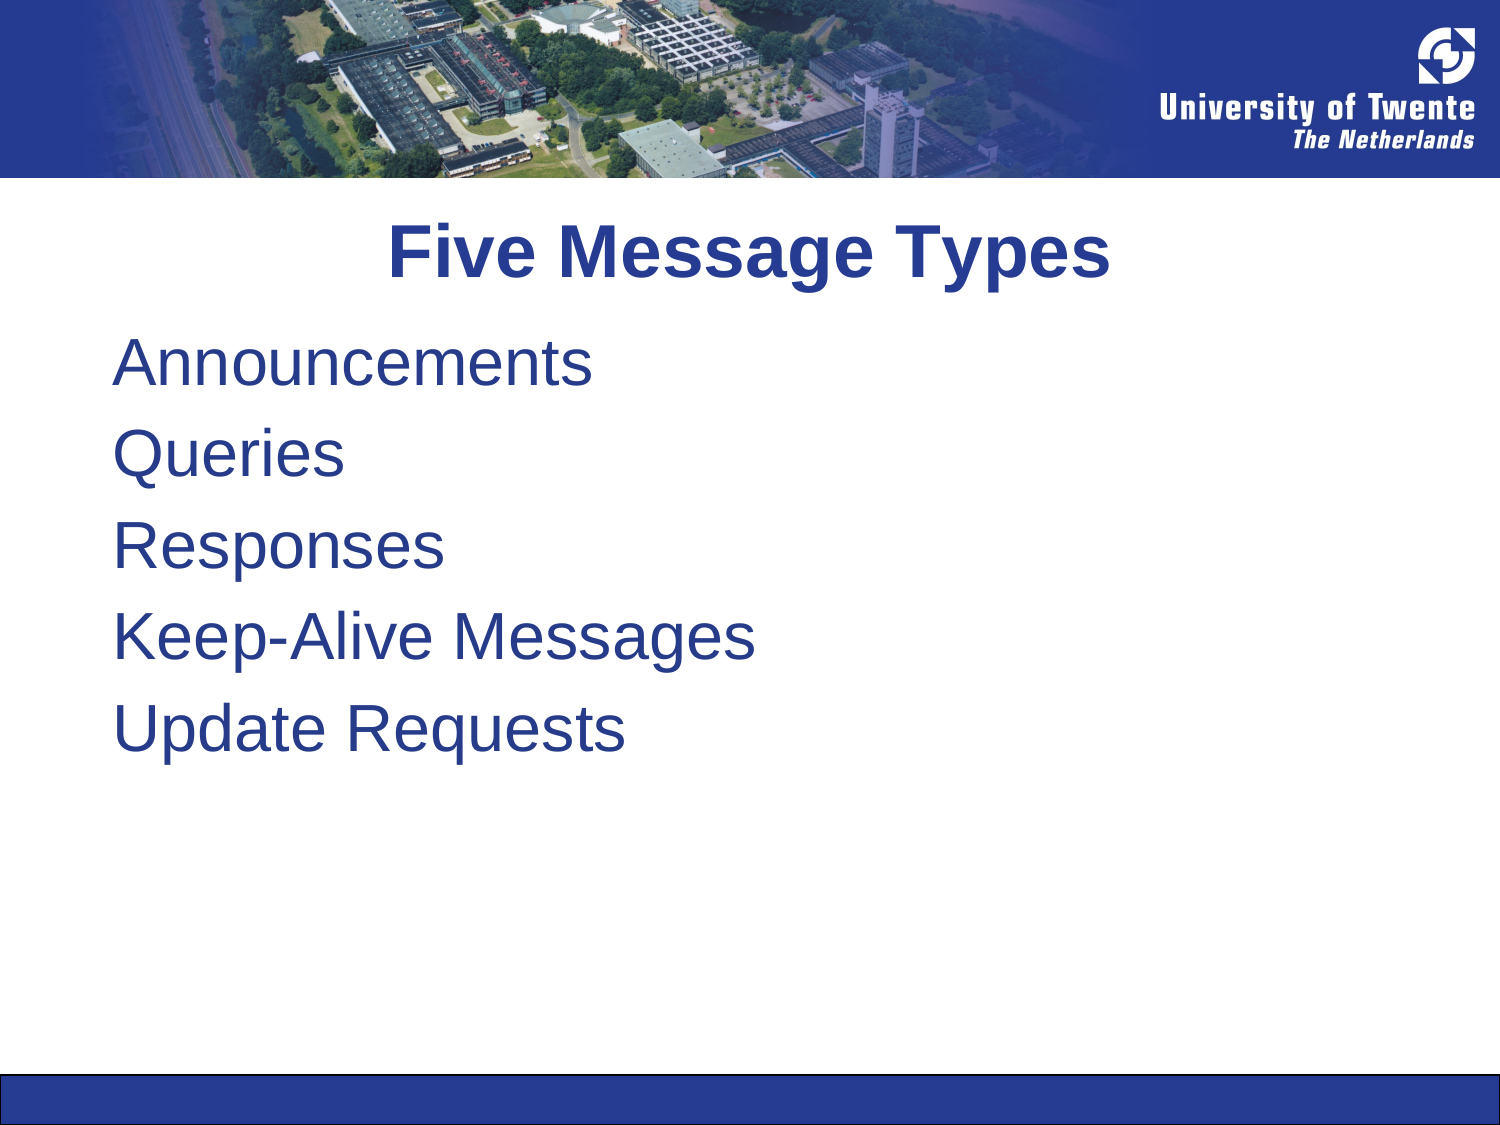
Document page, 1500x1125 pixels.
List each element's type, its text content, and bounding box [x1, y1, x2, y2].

picture [0, 0, 1500, 178]
title Five Message Types [112, 194, 1388, 308]
list Announcements Queries Responses Keep-Alive Messages Update Requests [112, 324, 1388, 1001]
